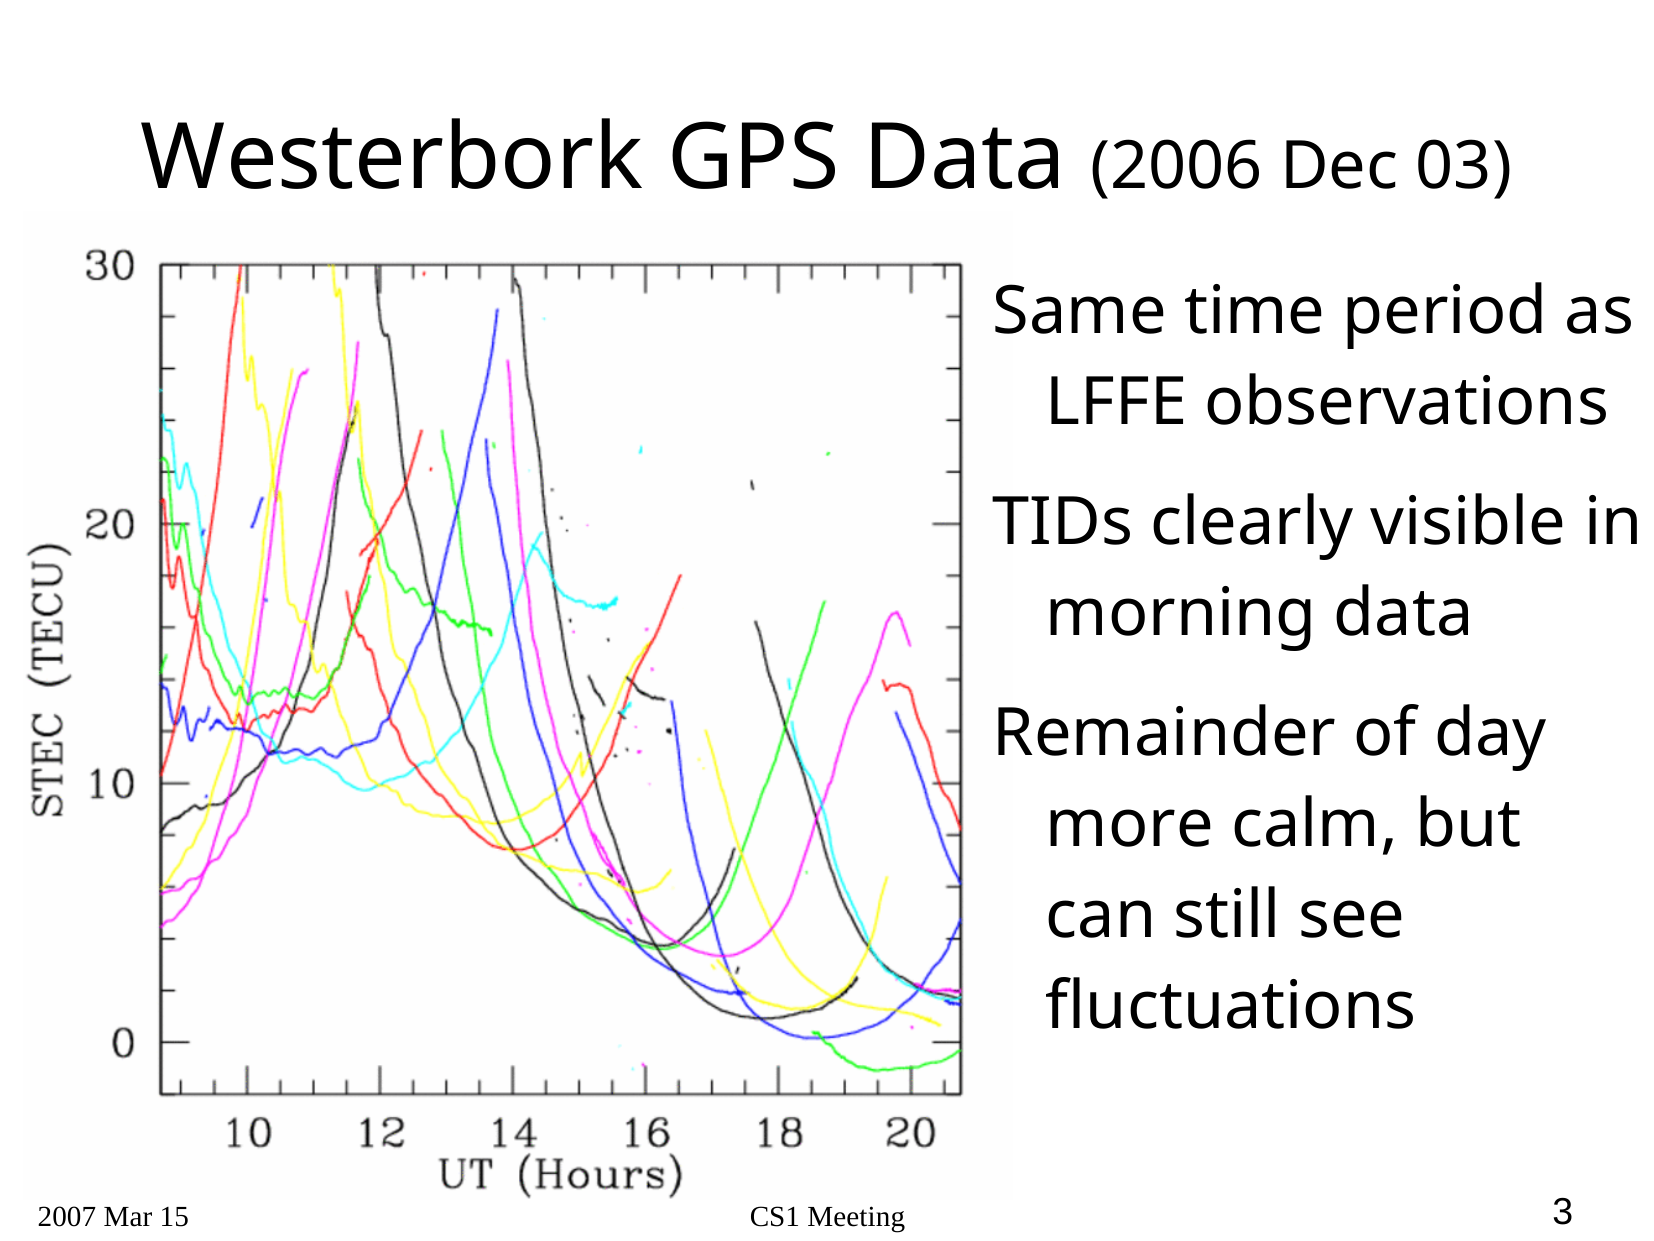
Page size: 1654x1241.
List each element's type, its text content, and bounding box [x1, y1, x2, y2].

picture [23, 211, 1013, 1201]
title Westerbork GPS Data (2006 Dec 03) [82, 49, 1571, 257]
list Same time period as LFFE observations TIDs clearly visible in morning data Remainder of day more calm, but can still see fluctuations [975, 262, 1651, 1163]
